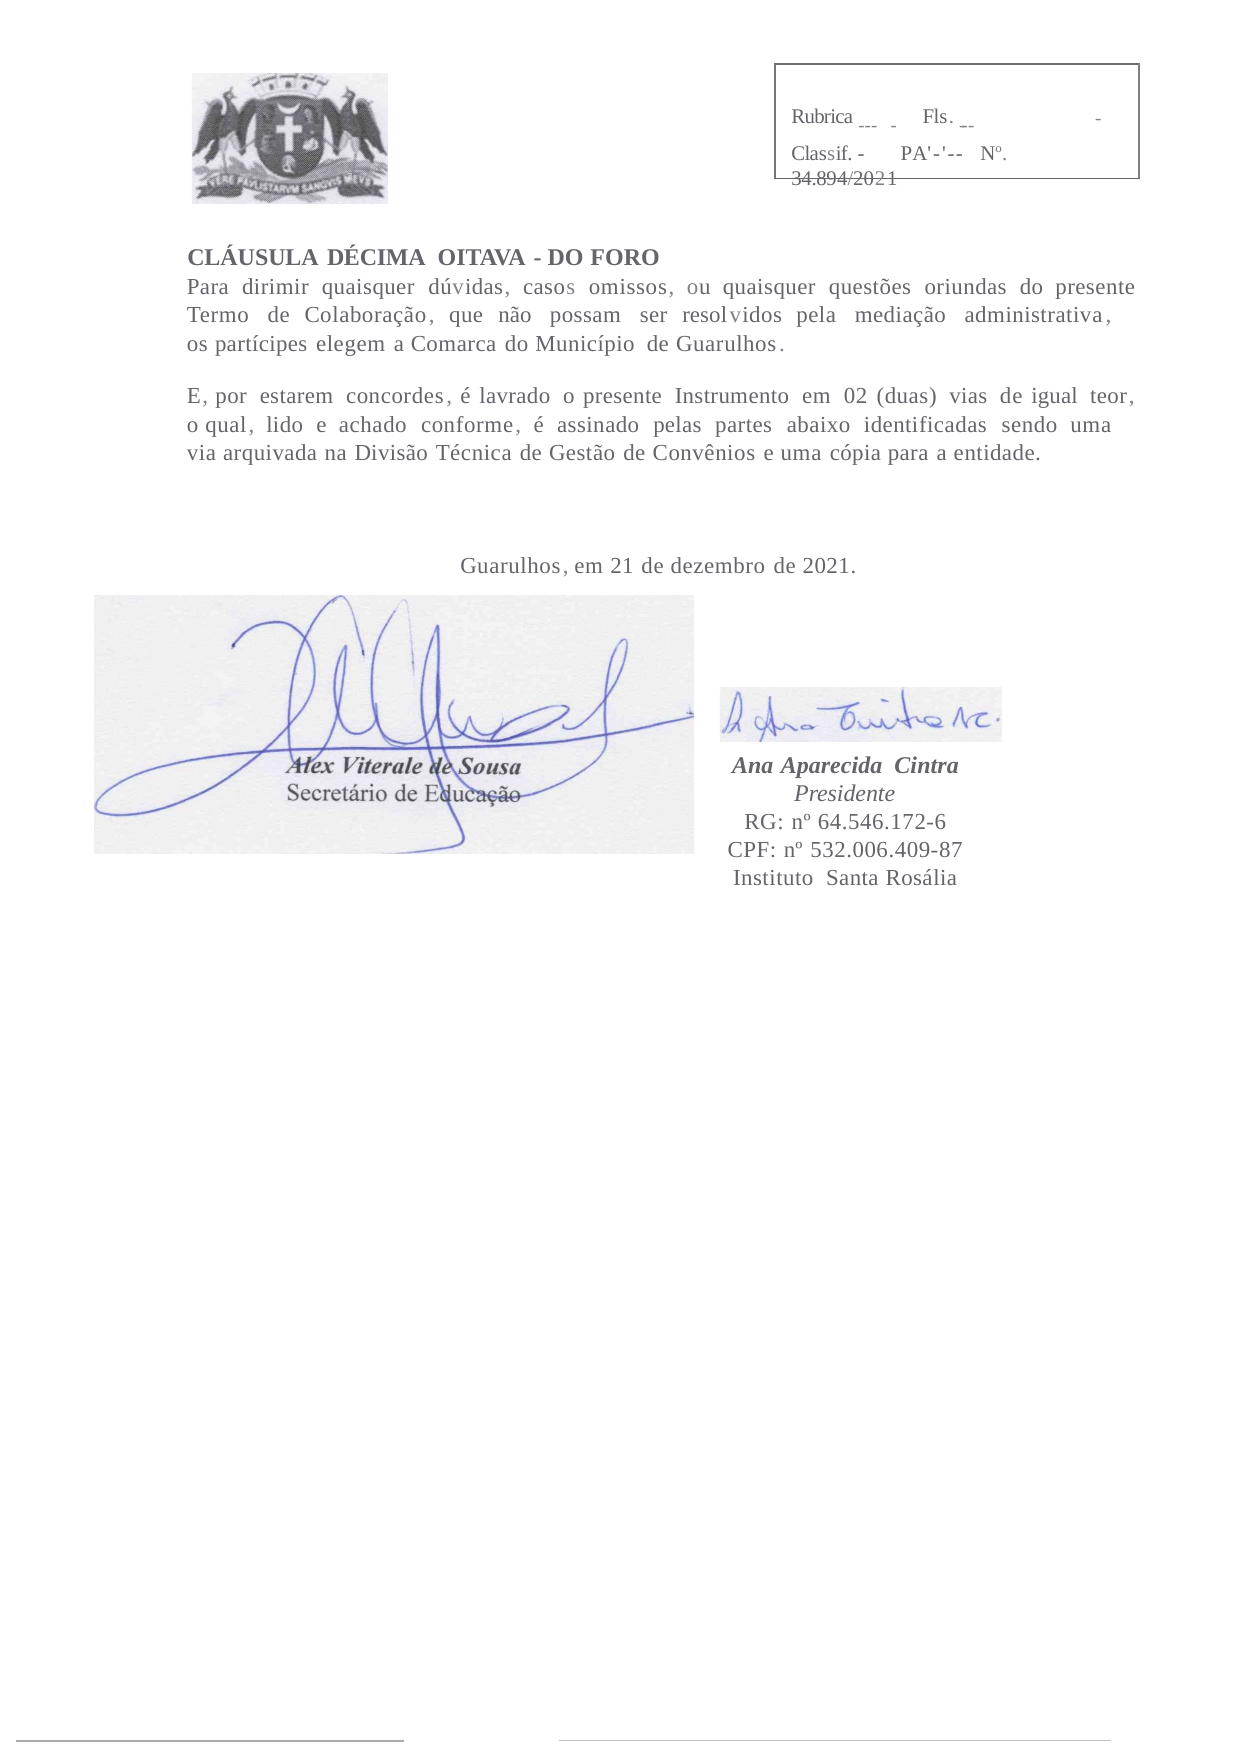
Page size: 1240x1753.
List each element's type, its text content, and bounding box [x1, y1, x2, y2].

text_box Ana Aparecida Cintra Presidente RG: nº 64.546.172-6 CPF: nº 532.006.409-87 Instituto Santa Rosália [724, 749, 967, 890]
text_box Classif. - PA'-'-- Nº. 34.894/2021 [791, 140, 1104, 161]
text_box - [1095, 105, 1111, 125]
text_box Guarulhos, em 21 de dezembro de 2021. [458, 550, 861, 578]
text_box CLÁUSULA DÉCIMA OITAVA - DO FORO Para dirimir quaisquer dúvidas, casos omissos, ou quaisquer questões oriundas do presente Termo de Colaboração, que não possam ser resolvidos pela mediação administrativa, os partícipes elegem a Comarca do Município de Guarulhos. E, por estarem concordes, é lavrado o presente Instrumento em 02 (duas) vias de igual teor, o qual, lido e achado conforme, é assinado pelas partes abaixo identificadas sendo uma via arquivada na Divisão Técnica de Gestão de Convênios e uma cópia para a entidade. [184, 241, 1137, 464]
text_box [192, 74, 388, 204]
text_box [720, 688, 1002, 742]
text_box Rubrica ---- Fls. --- [791, 95, 1069, 125]
text_box [94, 596, 694, 854]
